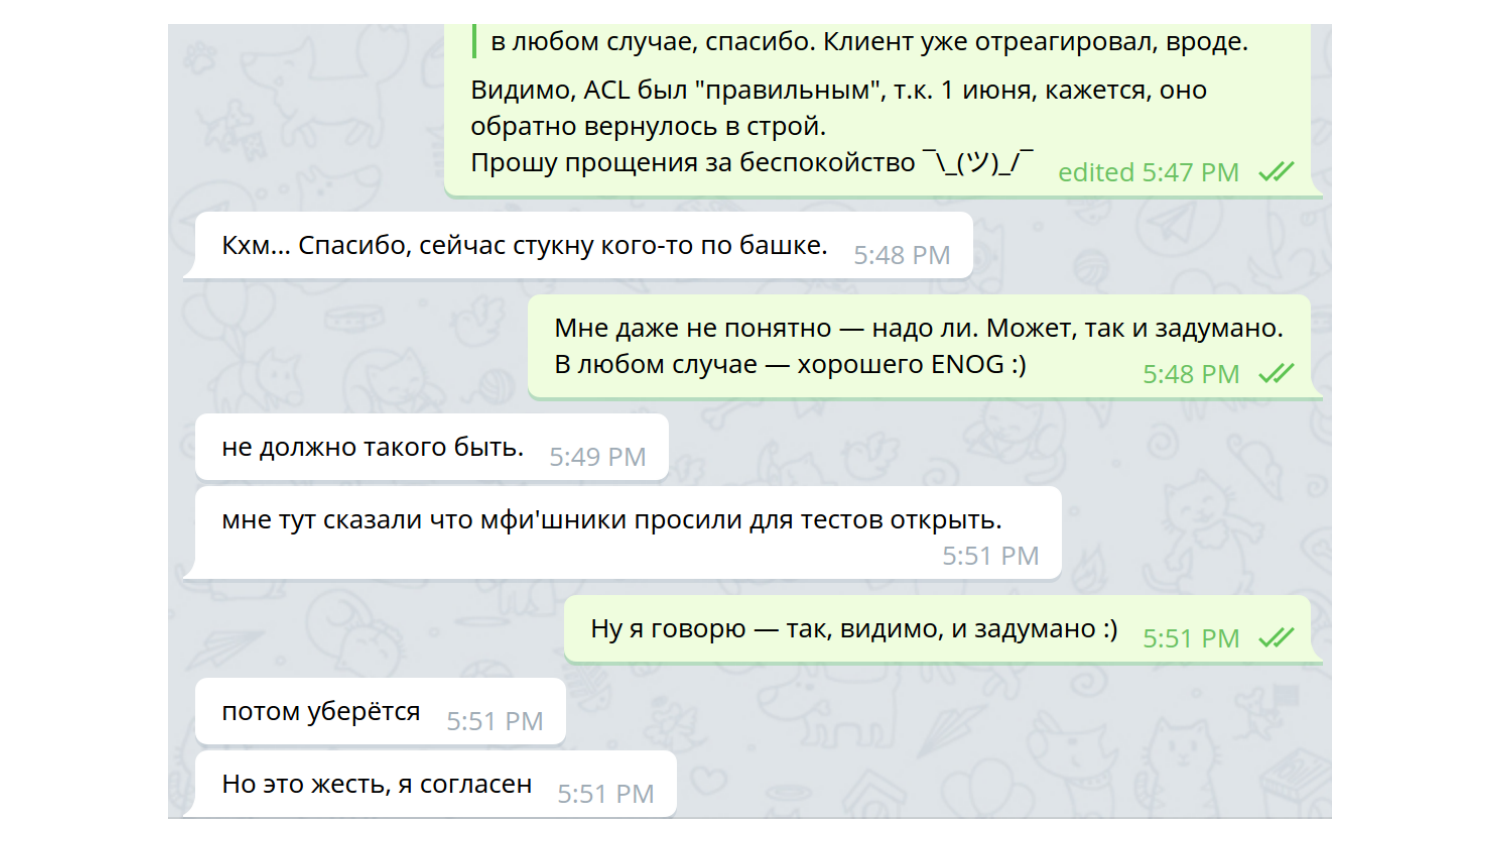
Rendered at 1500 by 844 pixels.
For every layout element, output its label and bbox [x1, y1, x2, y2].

picture [168, 24, 1332, 819]
